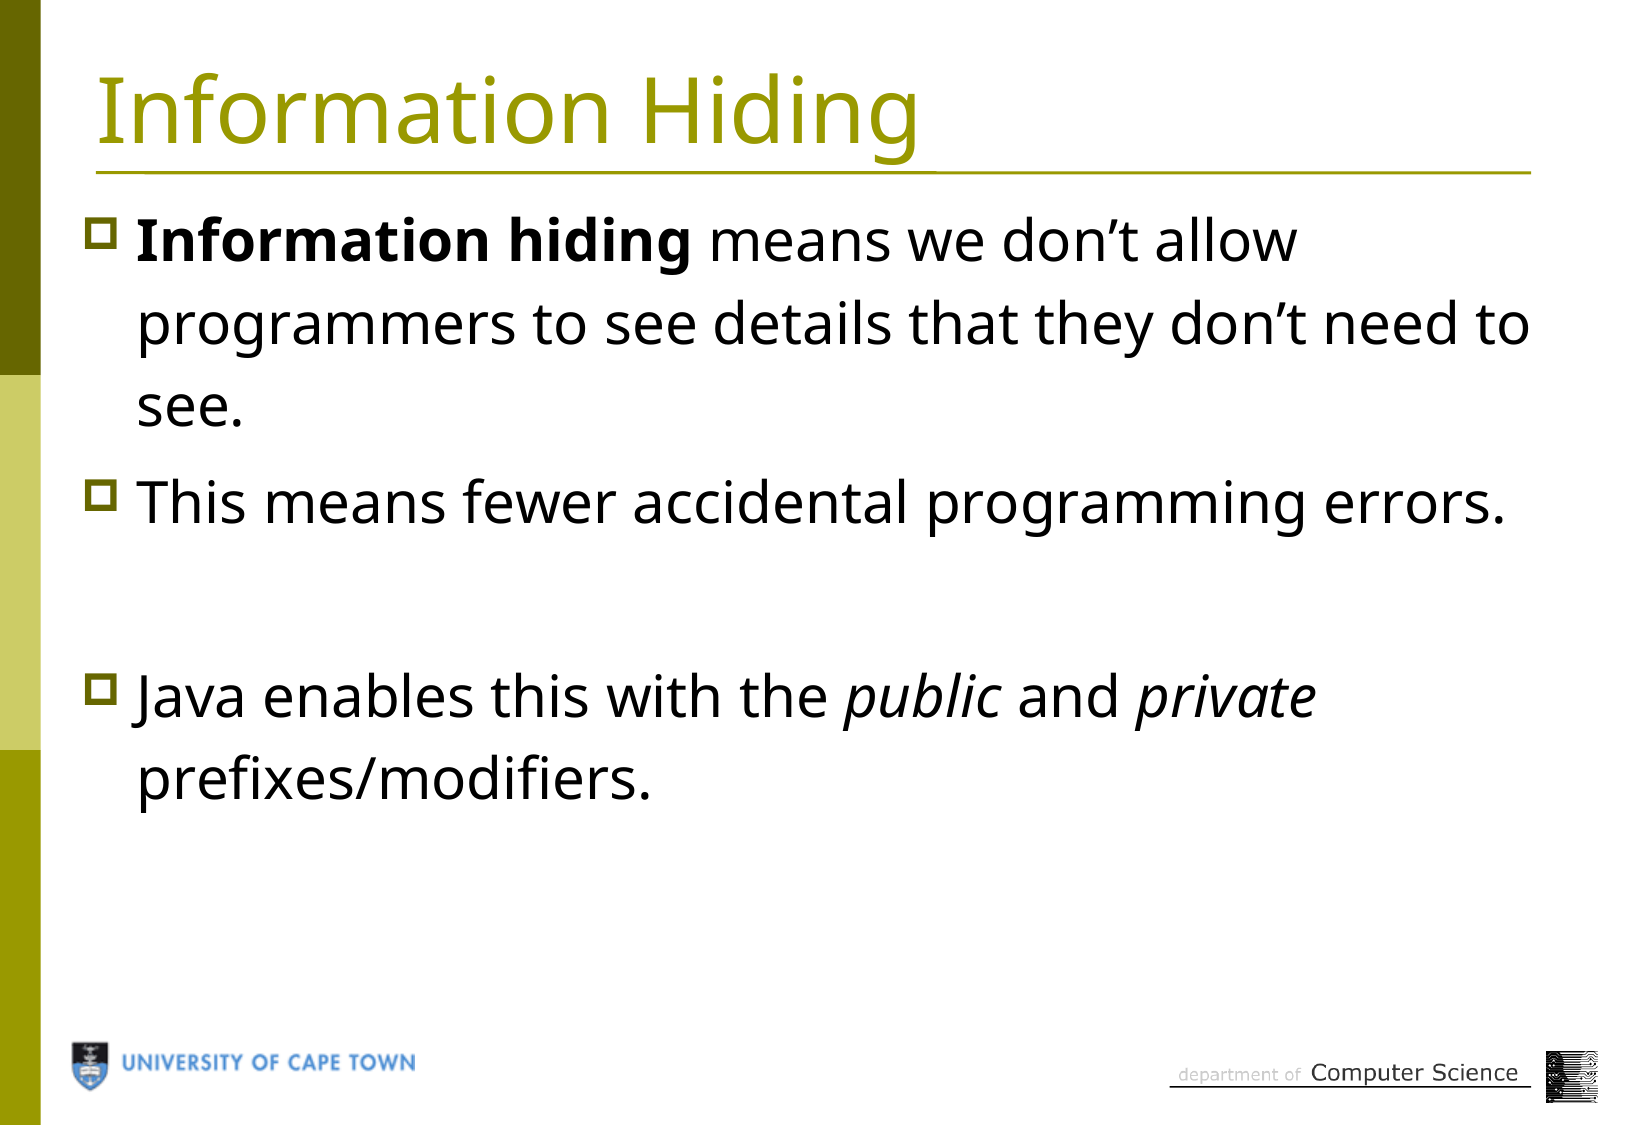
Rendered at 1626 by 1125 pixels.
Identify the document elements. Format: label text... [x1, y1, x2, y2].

title Information Hiding [81, 14, 1543, 172]
list Information hiding means we don’t allow programmers to see details that they don’t need to see. This means fewer accidental programming errors. Java enables this with the public and private prefixes/modifiers. [81, 196, 1543, 991]
picture [61, 1024, 415, 1103]
picture [1169, 1043, 1532, 1091]
picture [1546, 1051, 1598, 1103]
